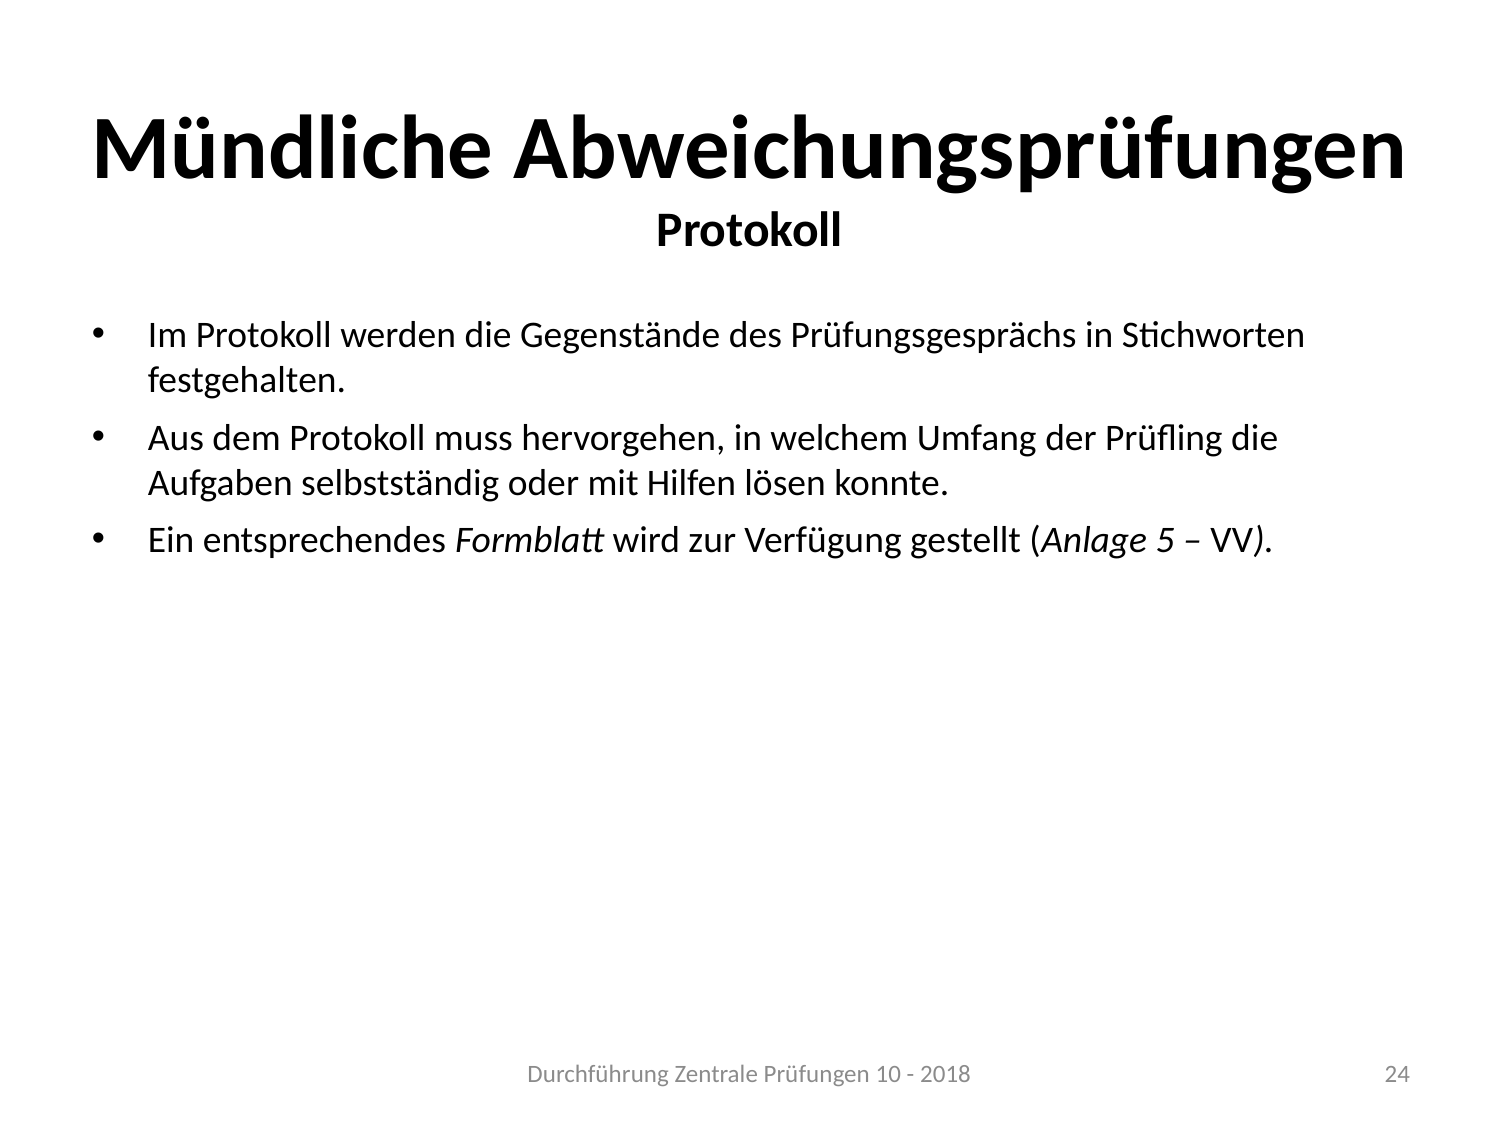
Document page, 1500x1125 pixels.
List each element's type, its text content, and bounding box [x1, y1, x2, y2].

list Im Protokoll werden die Gegenstände des Prüfungsgesprächs in Stichworten festgehalten. Aus dem Protokoll muss hervorgehen, in welchem Umfang der Prüfling die Aufgaben selbstständig oder mit Hilfen lösen konnte. Ein entsprechendes Formblatt wird zur Verfügung gestellt (Anlage 5 – VV). [76, 302, 1427, 894]
slide_number <Foliennummer> [1074, 1042, 1425, 1103]
title Mündliche Abweichungsprüfungen Protokoll [75, 78, 1425, 266]
footer Durchführung Zentrale Prüfungen 10 - 2018 [512, 1042, 988, 1103]
